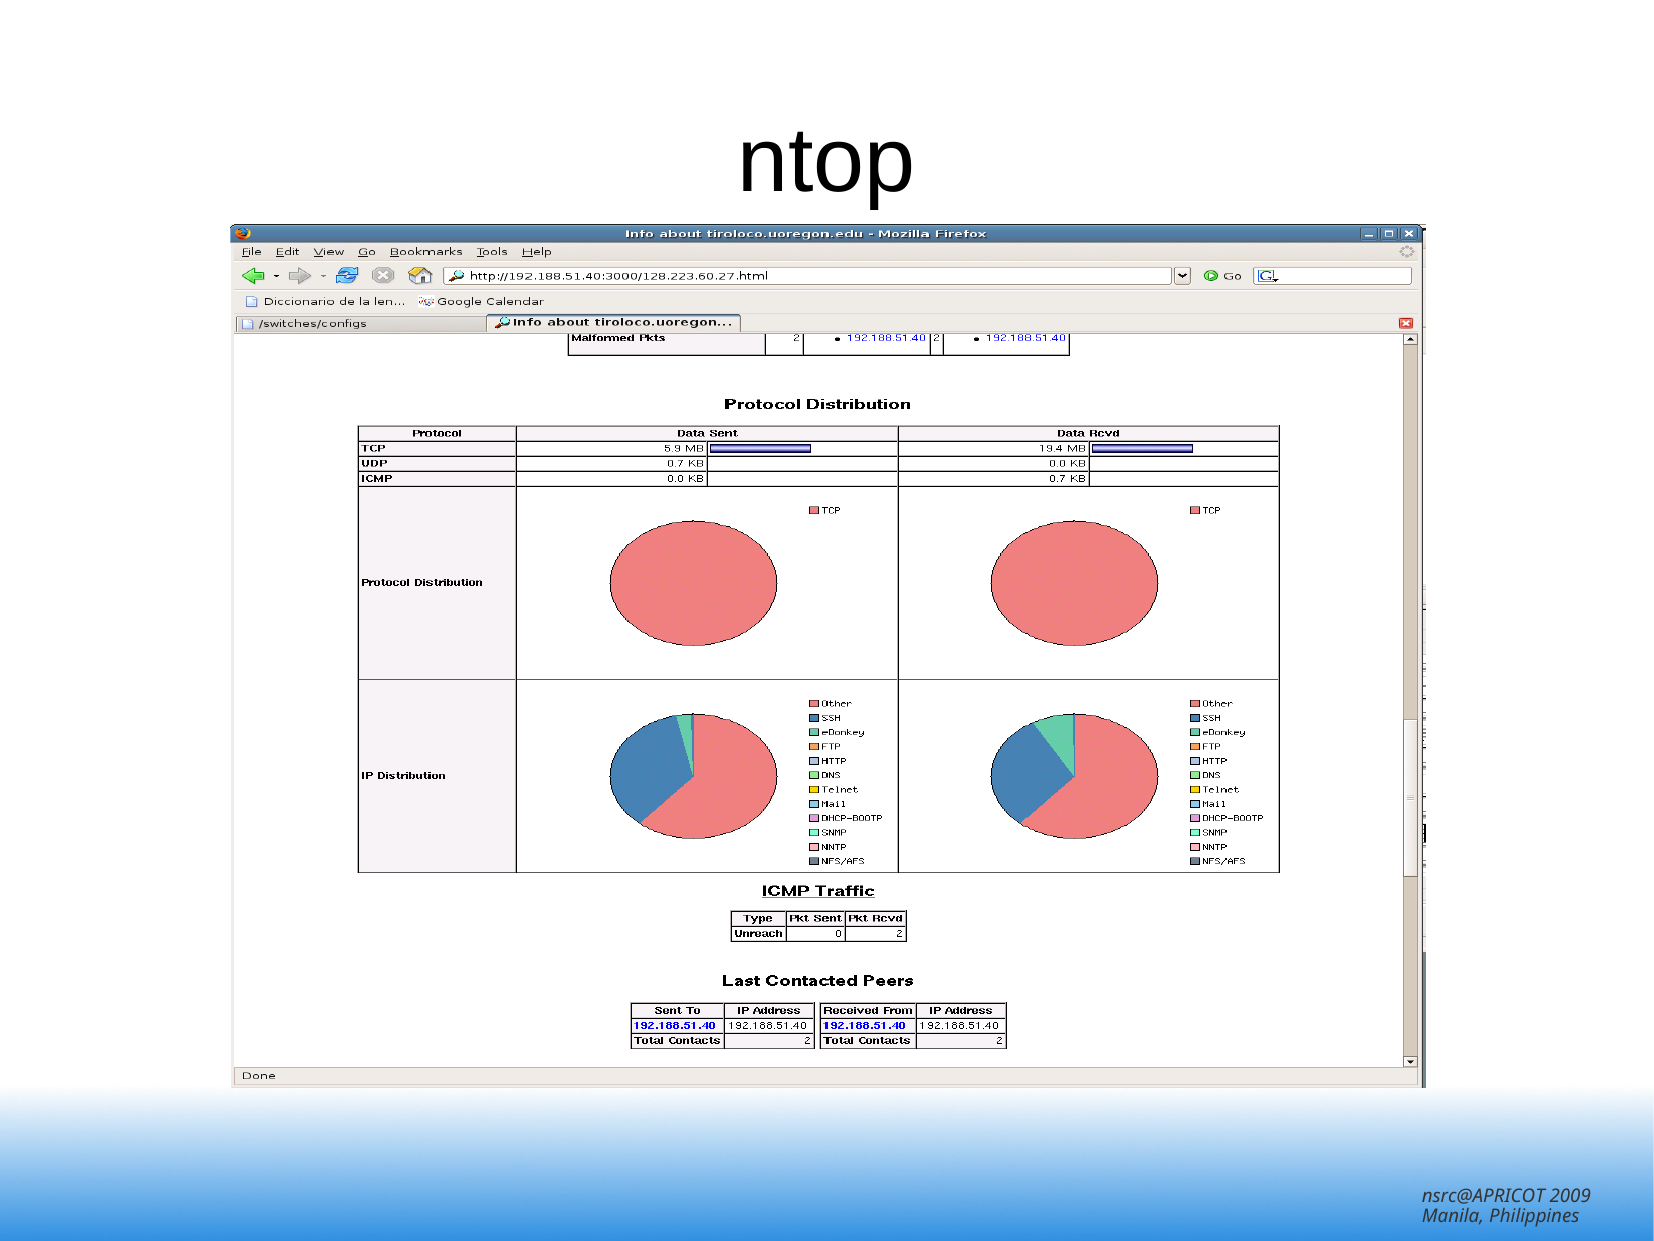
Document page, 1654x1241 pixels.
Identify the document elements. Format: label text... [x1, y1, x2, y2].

picture [0, 224, 1654, 1241]
text_box ntop [82, 95, 1571, 211]
